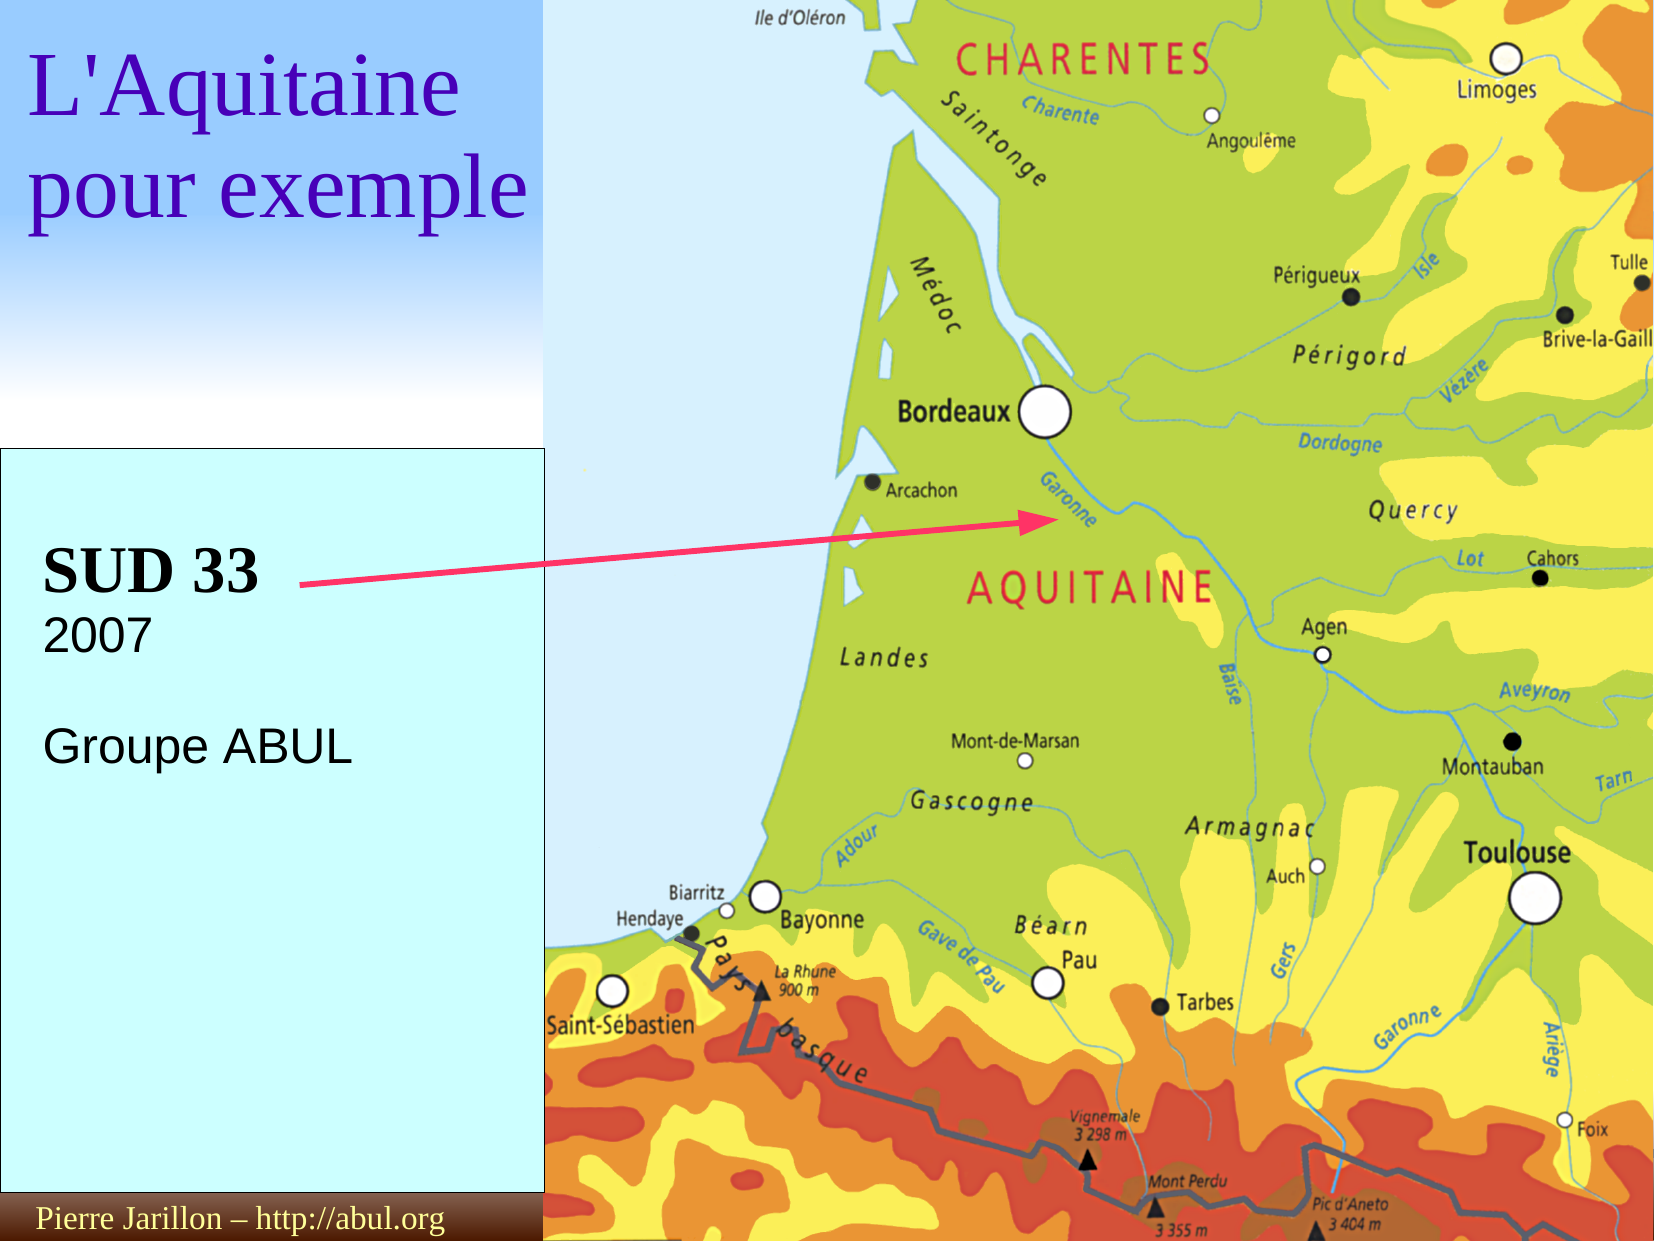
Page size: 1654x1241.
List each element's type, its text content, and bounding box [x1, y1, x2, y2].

text_box SUD 33 2007 Groupe ABUL [42, 532, 508, 993]
text_box [0, 448, 545, 1193]
text_box [308, 386, 314, 442]
title L'Aquitaine pour exemple [27, 33, 1440, 237]
picture [543, 0, 1653, 1241]
